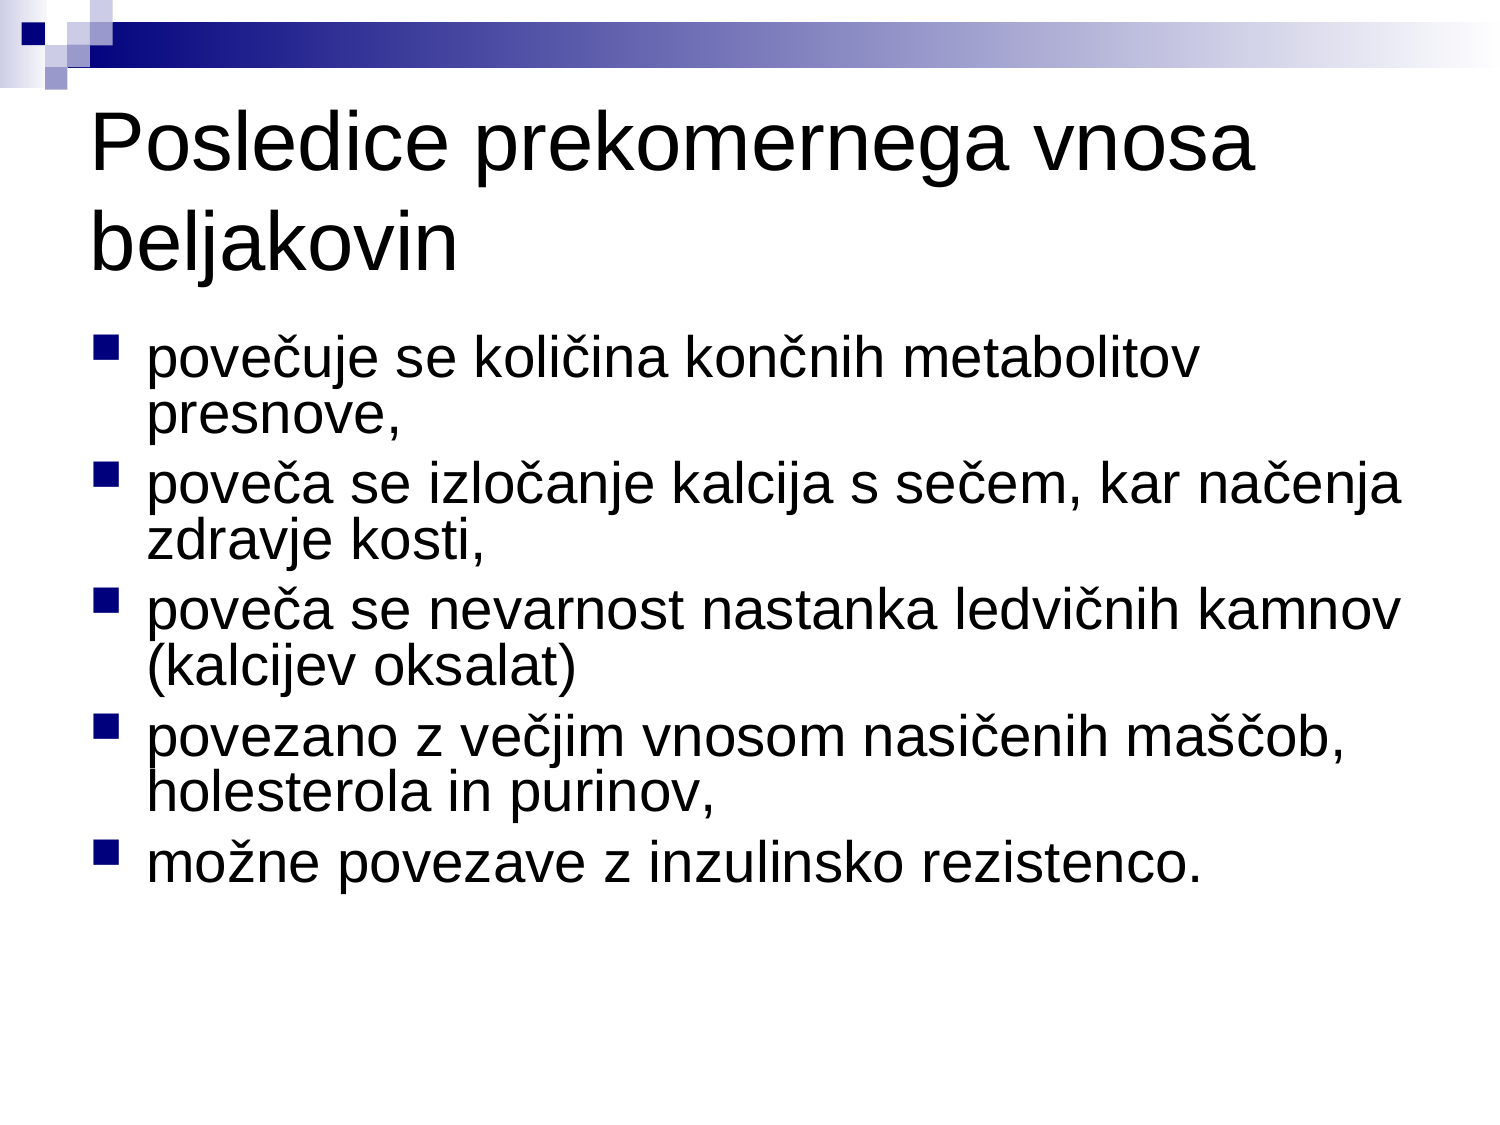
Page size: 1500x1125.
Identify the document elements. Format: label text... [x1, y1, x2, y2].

list povečuje se količina končnih metabolitov presnove, poveča se izločanje kalcija s sečem, kar načenja zdravje kosti, poveča se nevarnost nastanka ledvičnih kamnov (kalcijev oksalat) povezano z večjim vnosom nasičenih maščob, holesterola in purinov, možne povezave z inzulinsko rezistenco. [75, 324, 1426, 963]
title Posledice prekomernega vnosa beljakovin [75, 75, 1426, 301]
